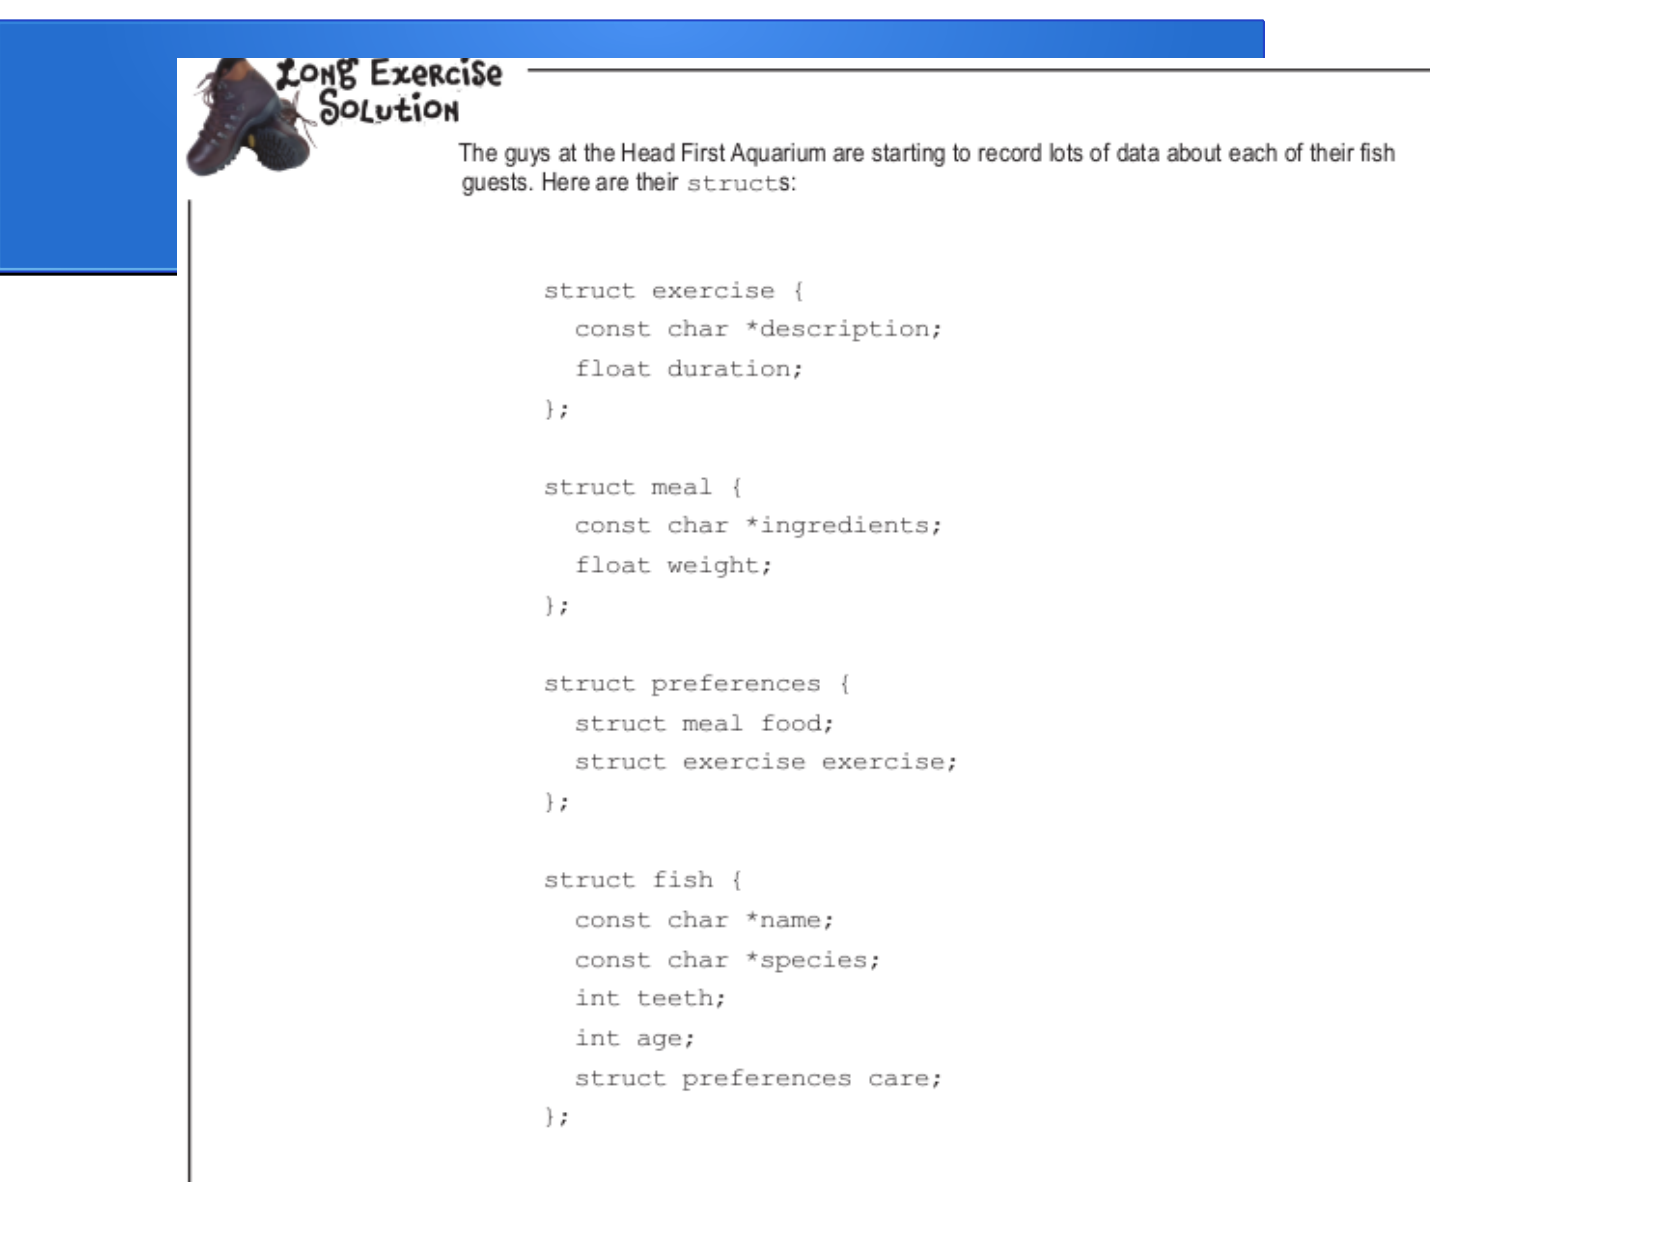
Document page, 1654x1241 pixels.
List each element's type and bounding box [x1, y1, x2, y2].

picture [177, 58, 1430, 1182]
